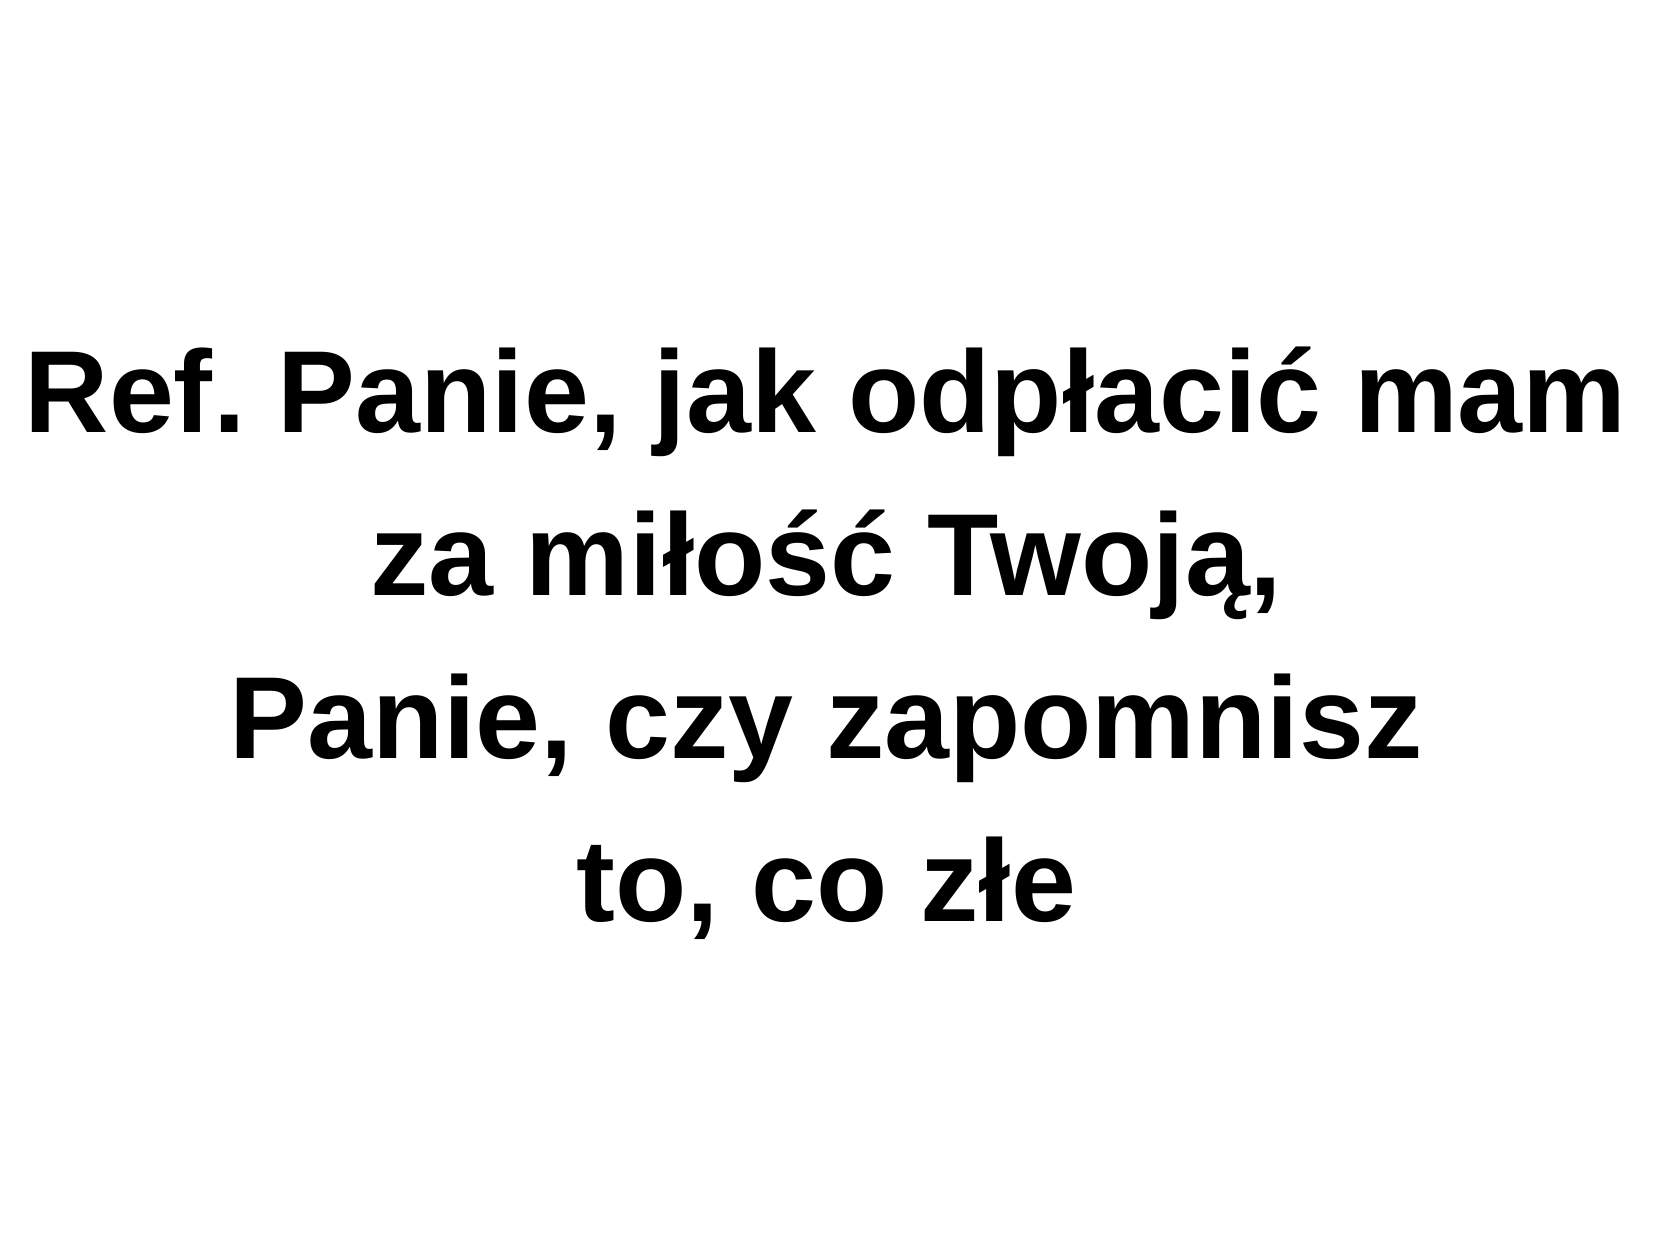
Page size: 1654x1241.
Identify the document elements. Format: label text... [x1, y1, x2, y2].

subtitle Ref. Panie, jak odpłacić mam za miłość Twoją, Panie, czy zapomnisz to, co złe [0, 0, 1654, 1241]
